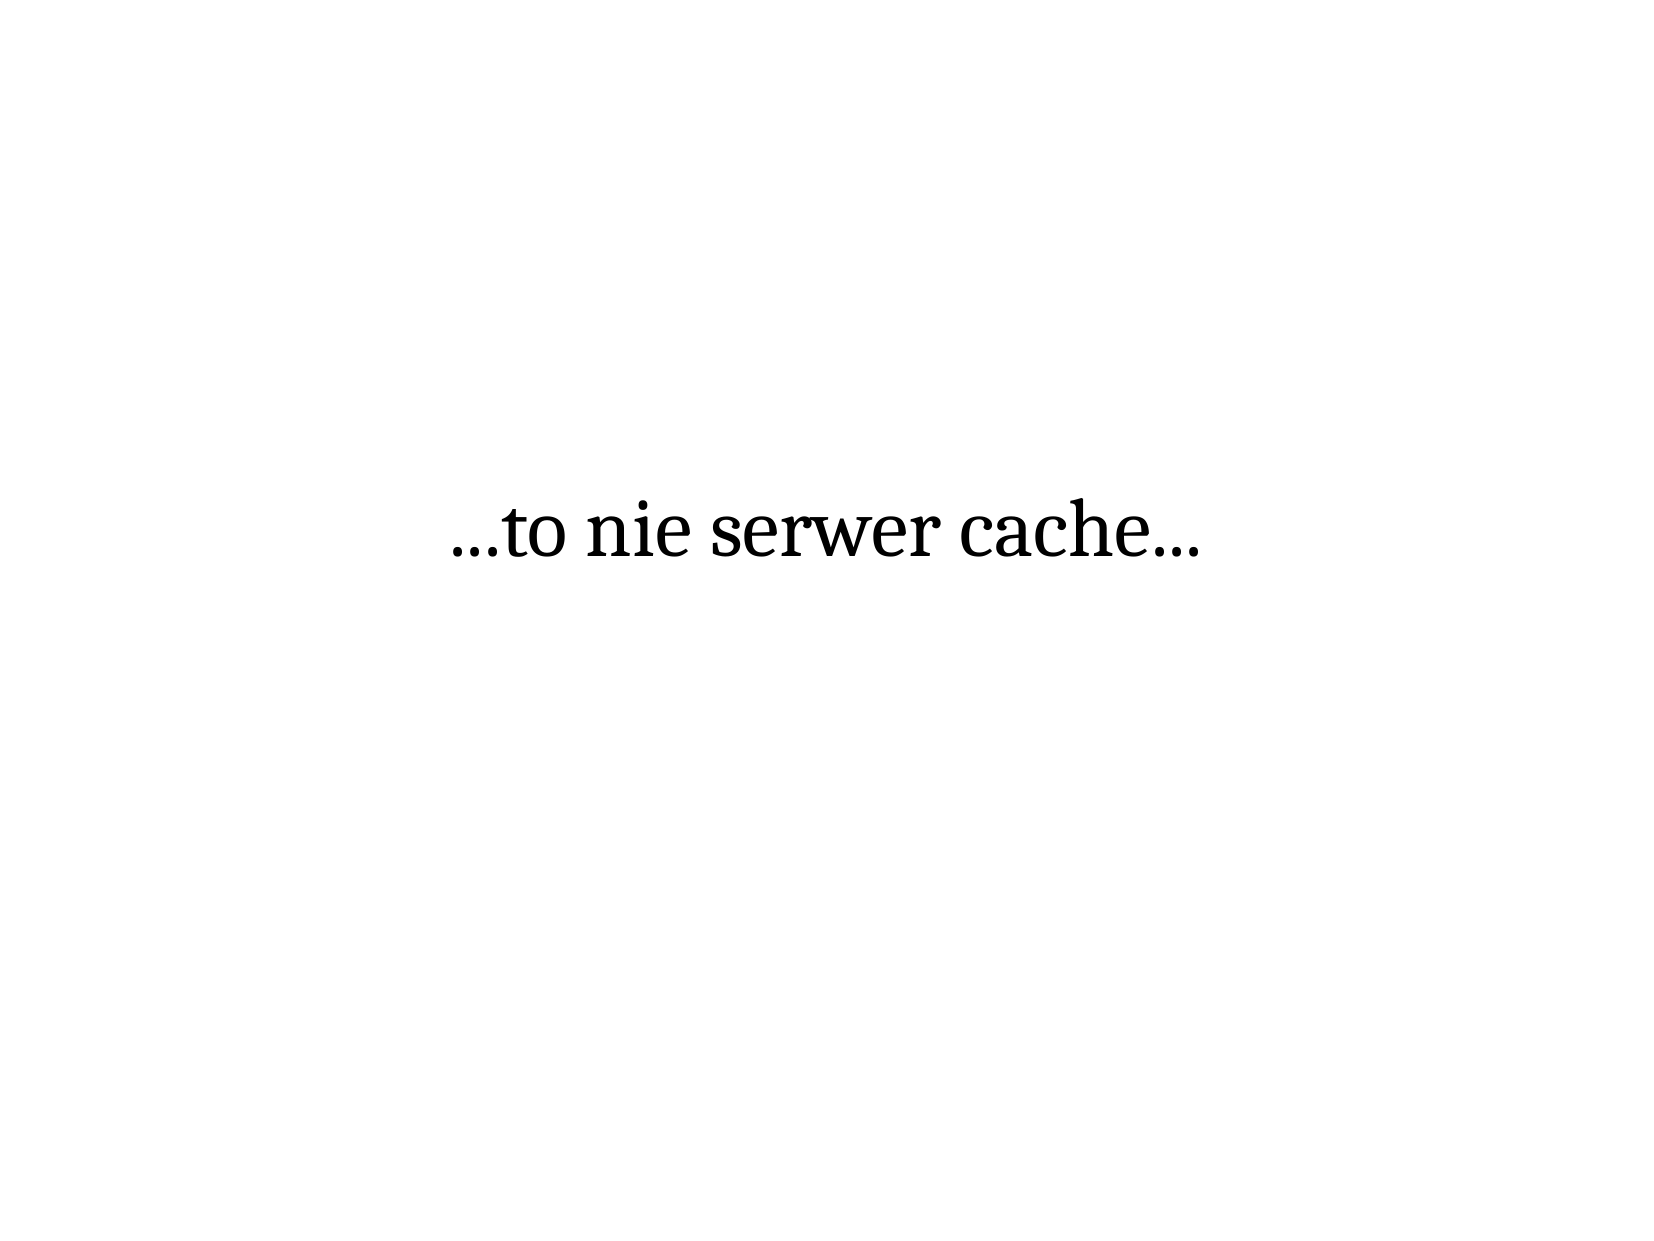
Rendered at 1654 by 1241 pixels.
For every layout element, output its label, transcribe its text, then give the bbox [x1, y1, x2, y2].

subtitle ...to nie serwer cache... [82, 49, 1571, 1010]
